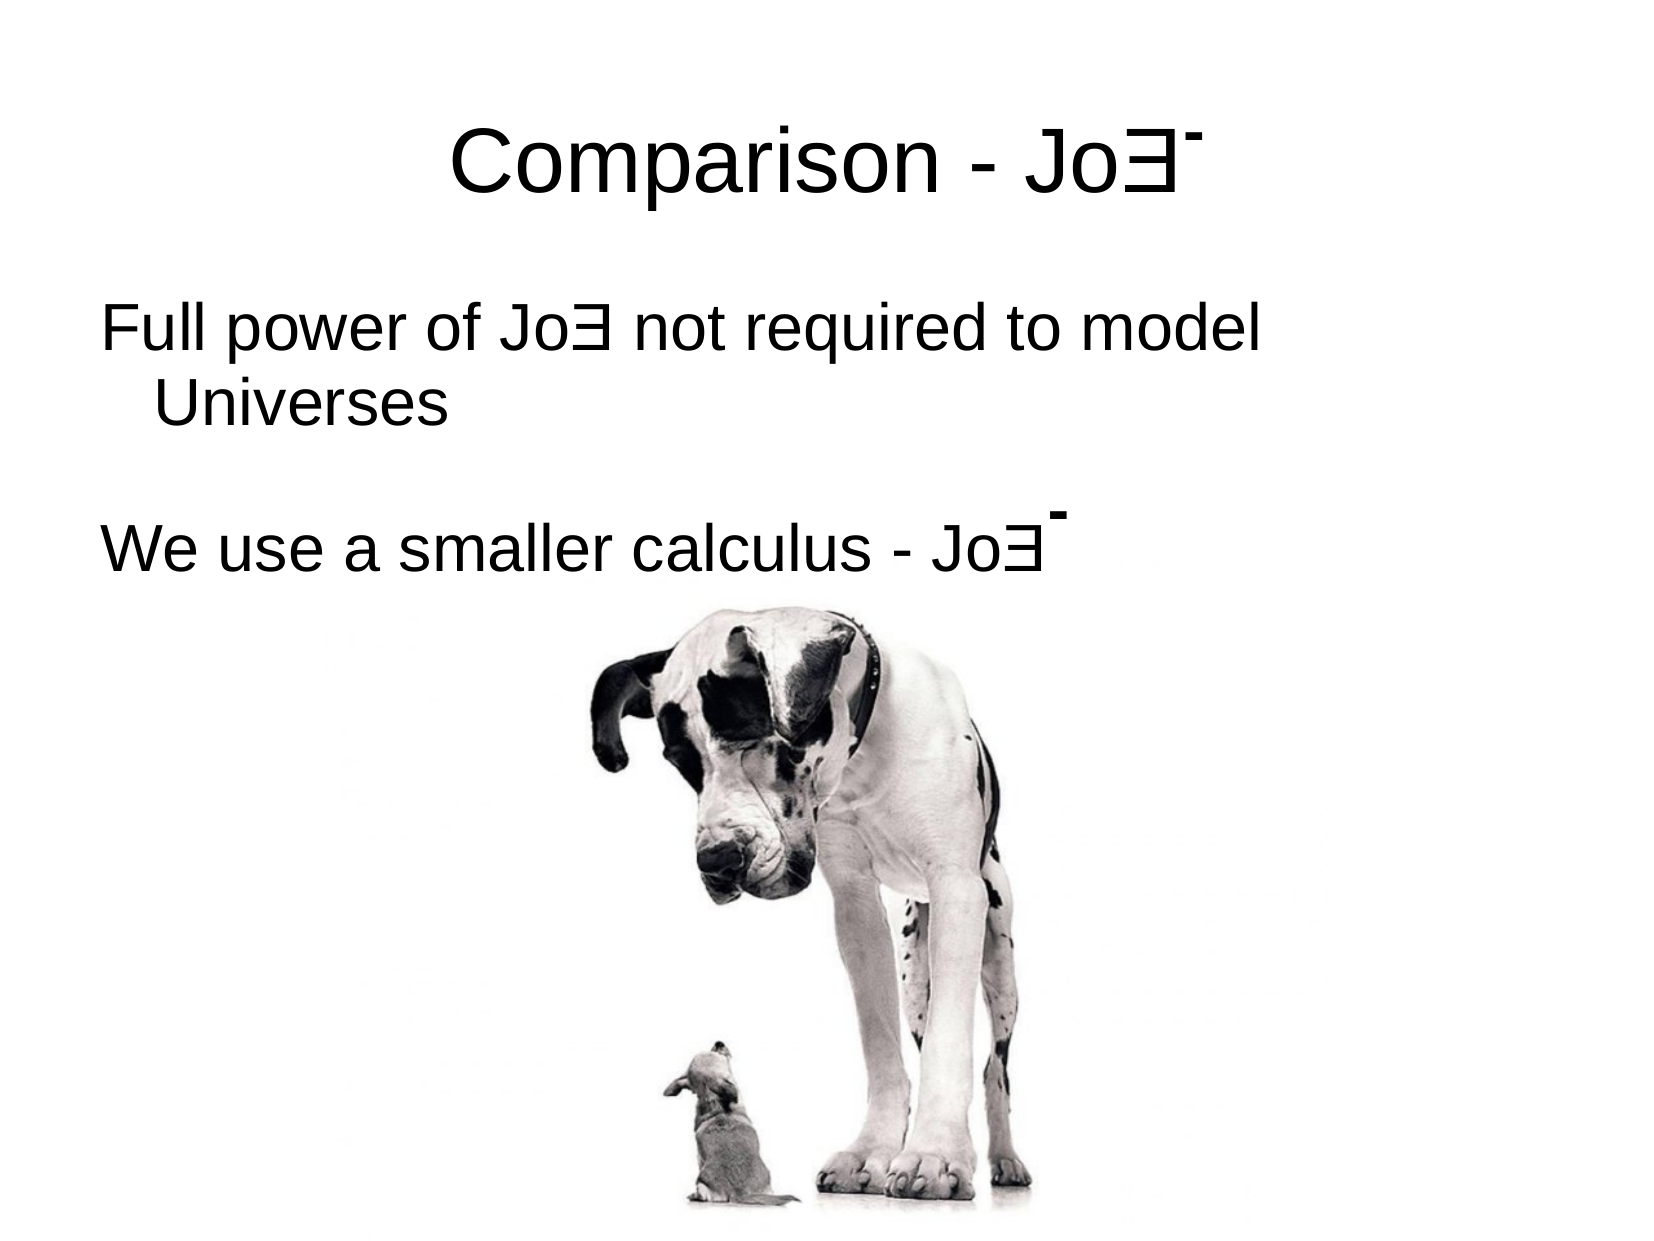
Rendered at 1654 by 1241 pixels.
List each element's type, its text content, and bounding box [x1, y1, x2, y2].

picture [295, 1109, 1329, 1241]
list Full power of JoƎ not required to model Universes We use a smaller calculus - JoƎ- [82, 290, 1571, 1109]
title Comparison - JoƎ- [82, 49, 1571, 257]
